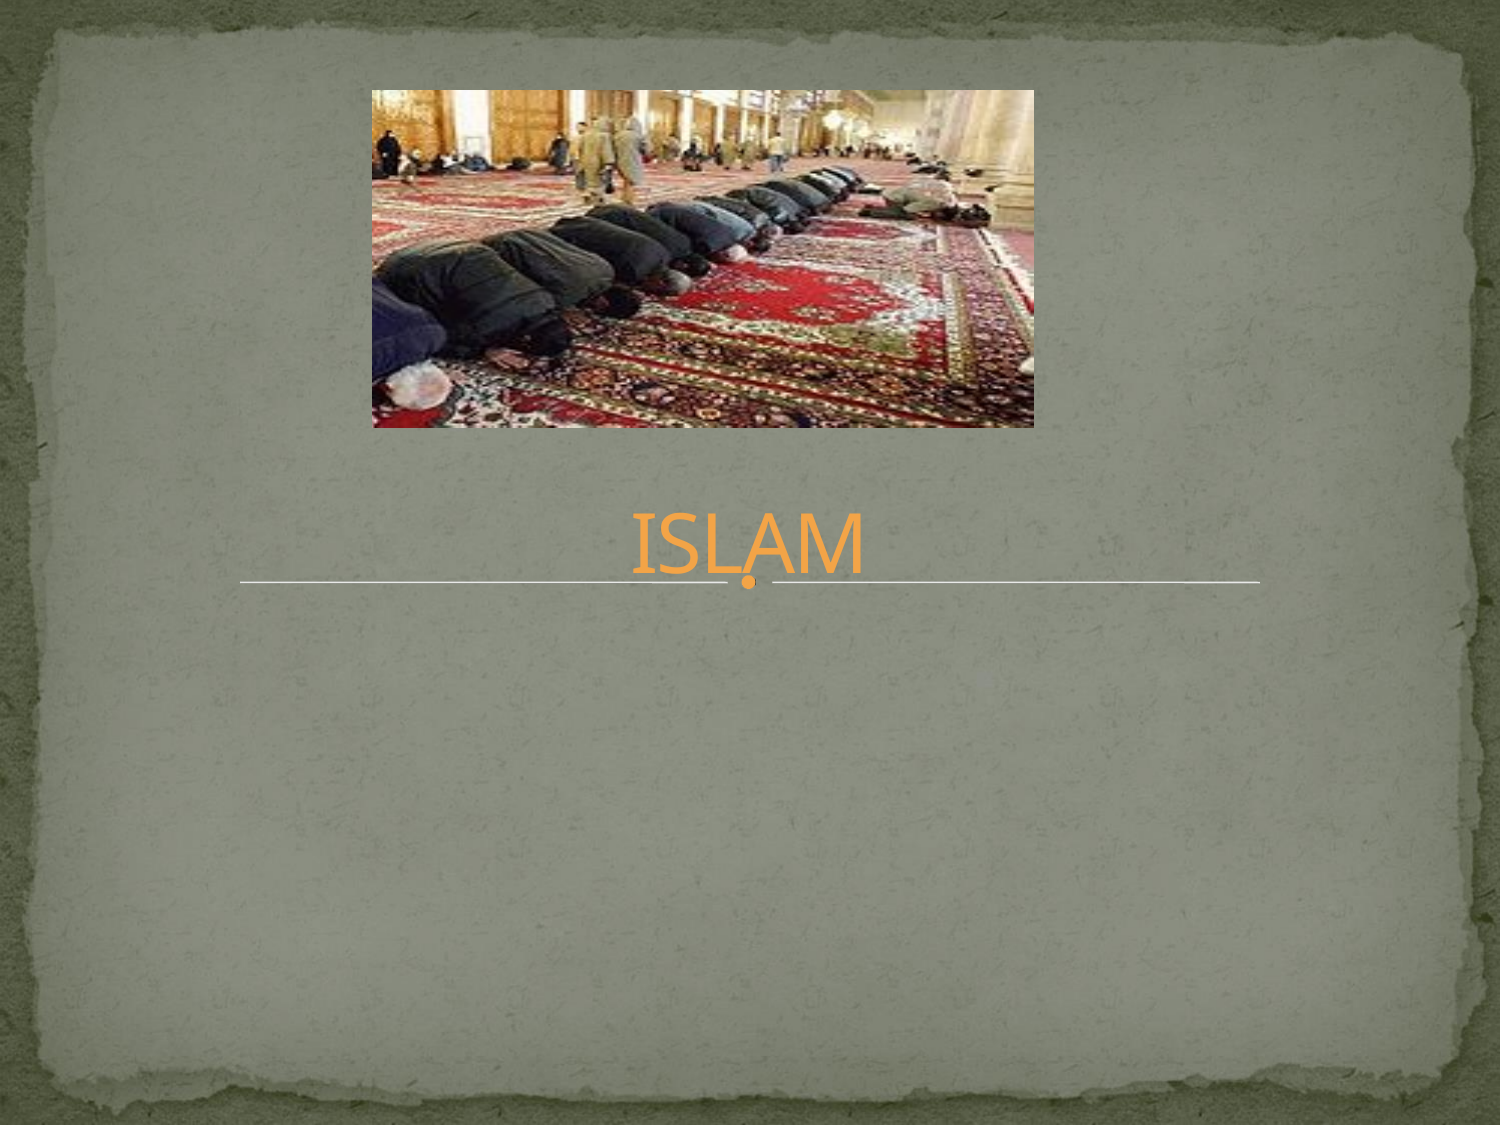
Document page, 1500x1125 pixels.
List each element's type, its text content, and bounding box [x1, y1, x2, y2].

title ISLAM [112, 432, 1388, 598]
picture [0, 0, 1500, 1125]
